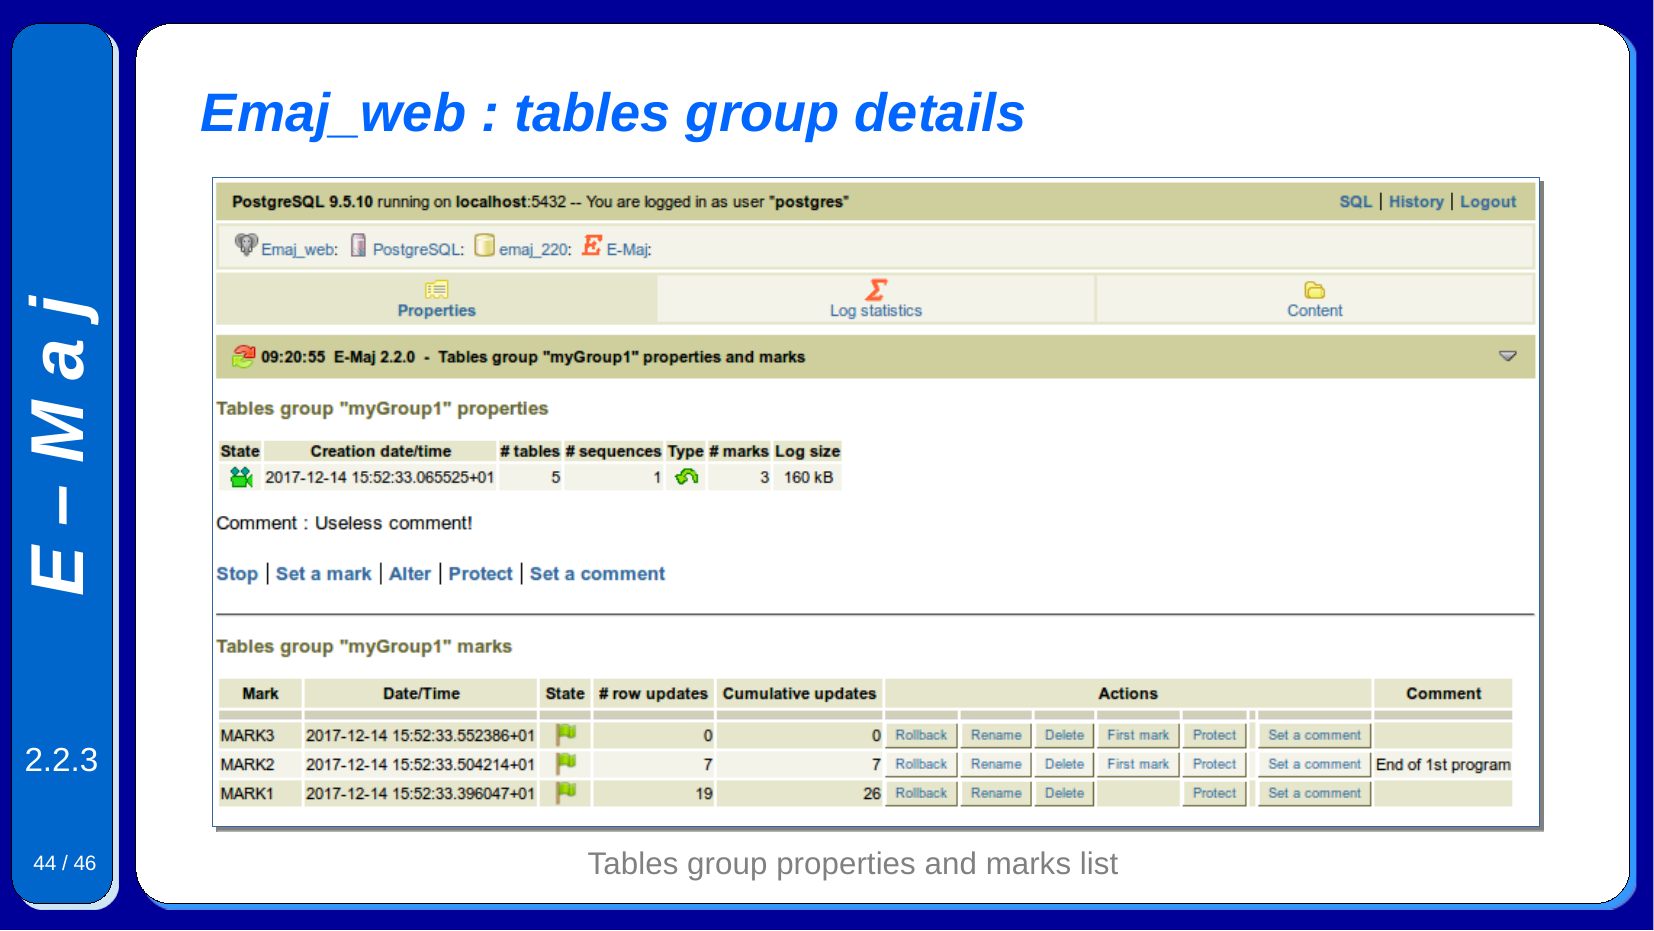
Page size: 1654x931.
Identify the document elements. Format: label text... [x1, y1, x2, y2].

picture [212, 177, 1540, 827]
title Emaj_web : tables group details [200, 34, 1575, 191]
text_box Tables group properties and marks list [572, 838, 1348, 889]
